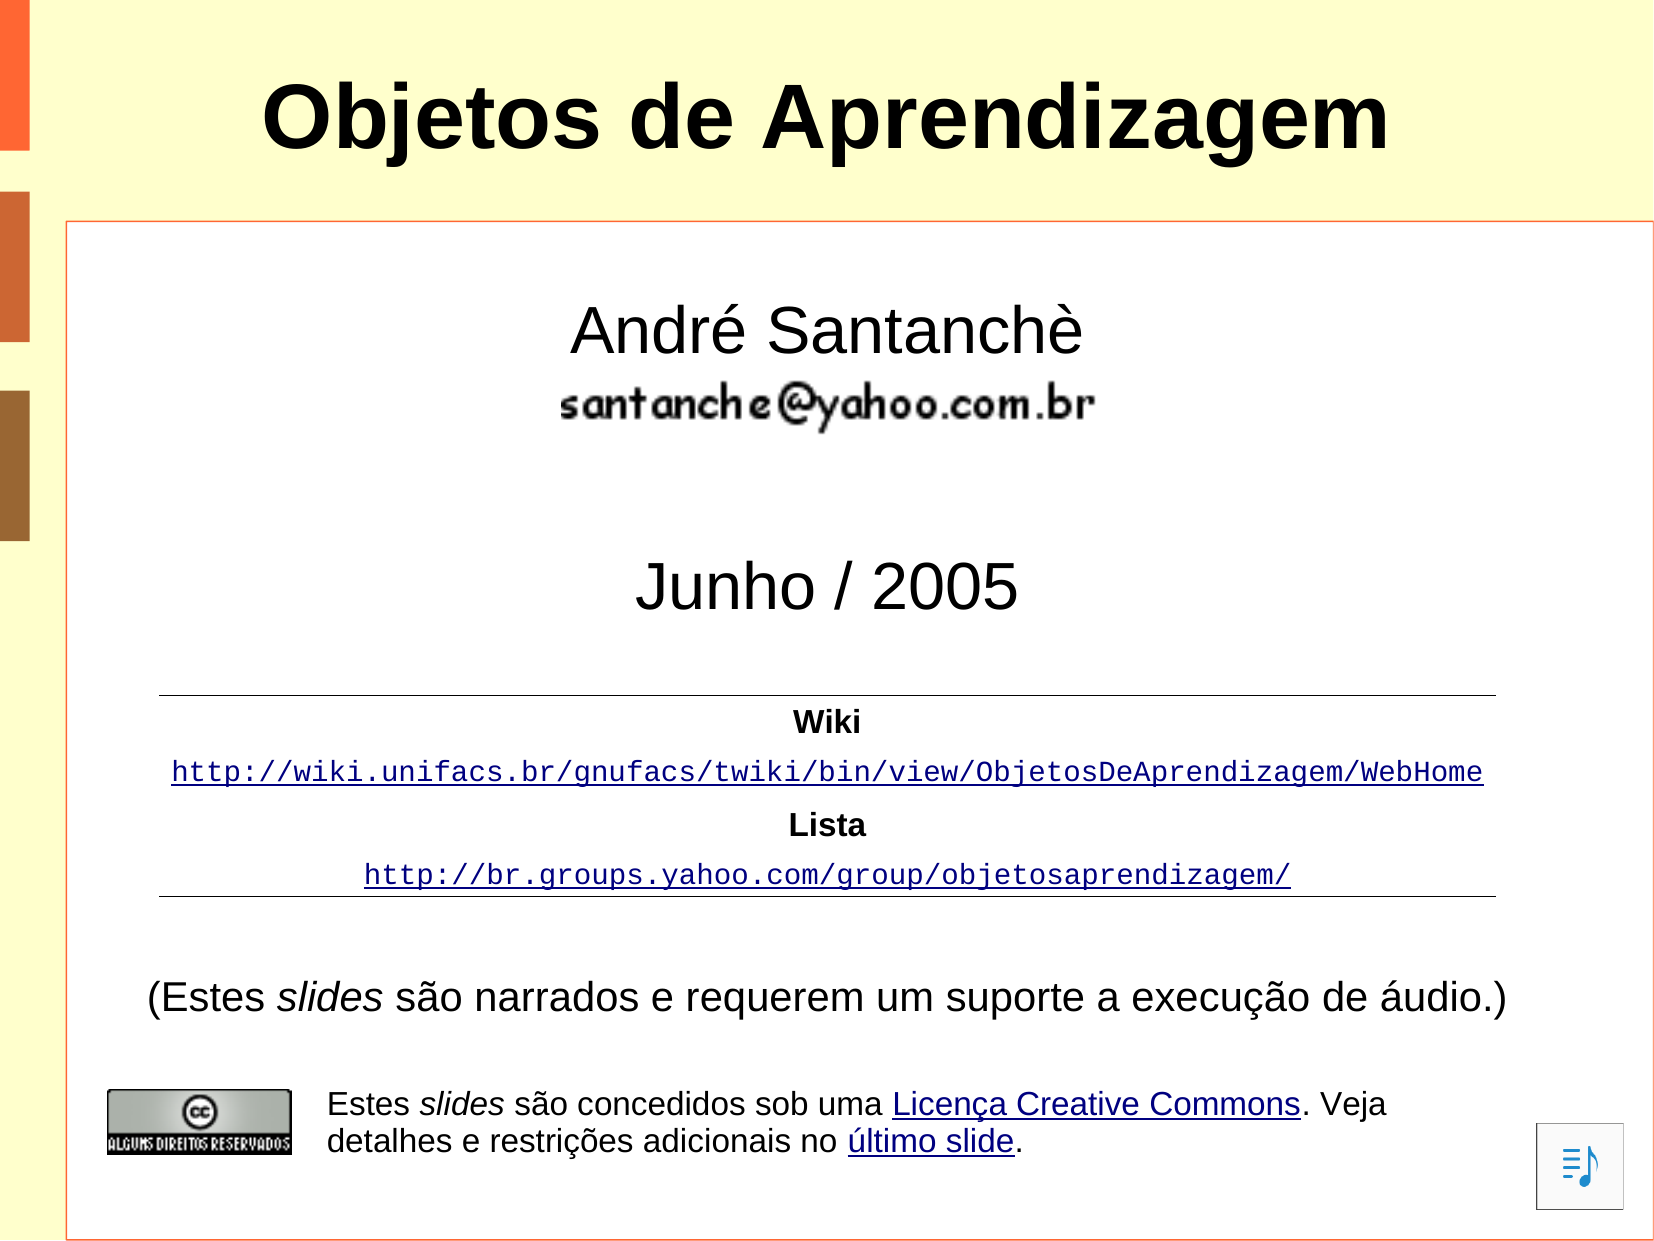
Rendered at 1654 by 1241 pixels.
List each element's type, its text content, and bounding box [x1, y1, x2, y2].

text_box Estes slides são concedidos sob uma Licença Creative Commons. Veja detalhes e restrições adicionais no último slide. [326, 1085, 1517, 1161]
title Objetos de Aprendizagem [121, 6, 1534, 229]
picture [107, 1089, 292, 1155]
subtitle André Santanchè Junho / 2005 Wiki http://wiki.unifacs.br/gnufacs/twiki/bin/view/ObjetosDeAprendizagem/WebHome Lista http://br.groups.yahoo.com/group/objetosaprendizagem/ (Estes slides são narrados e requerem um suporte a execução de áudio.) [121, 284, 1534, 1025]
picture [561, 368, 1104, 440]
text_box [1535, 1122, 1625, 1211]
